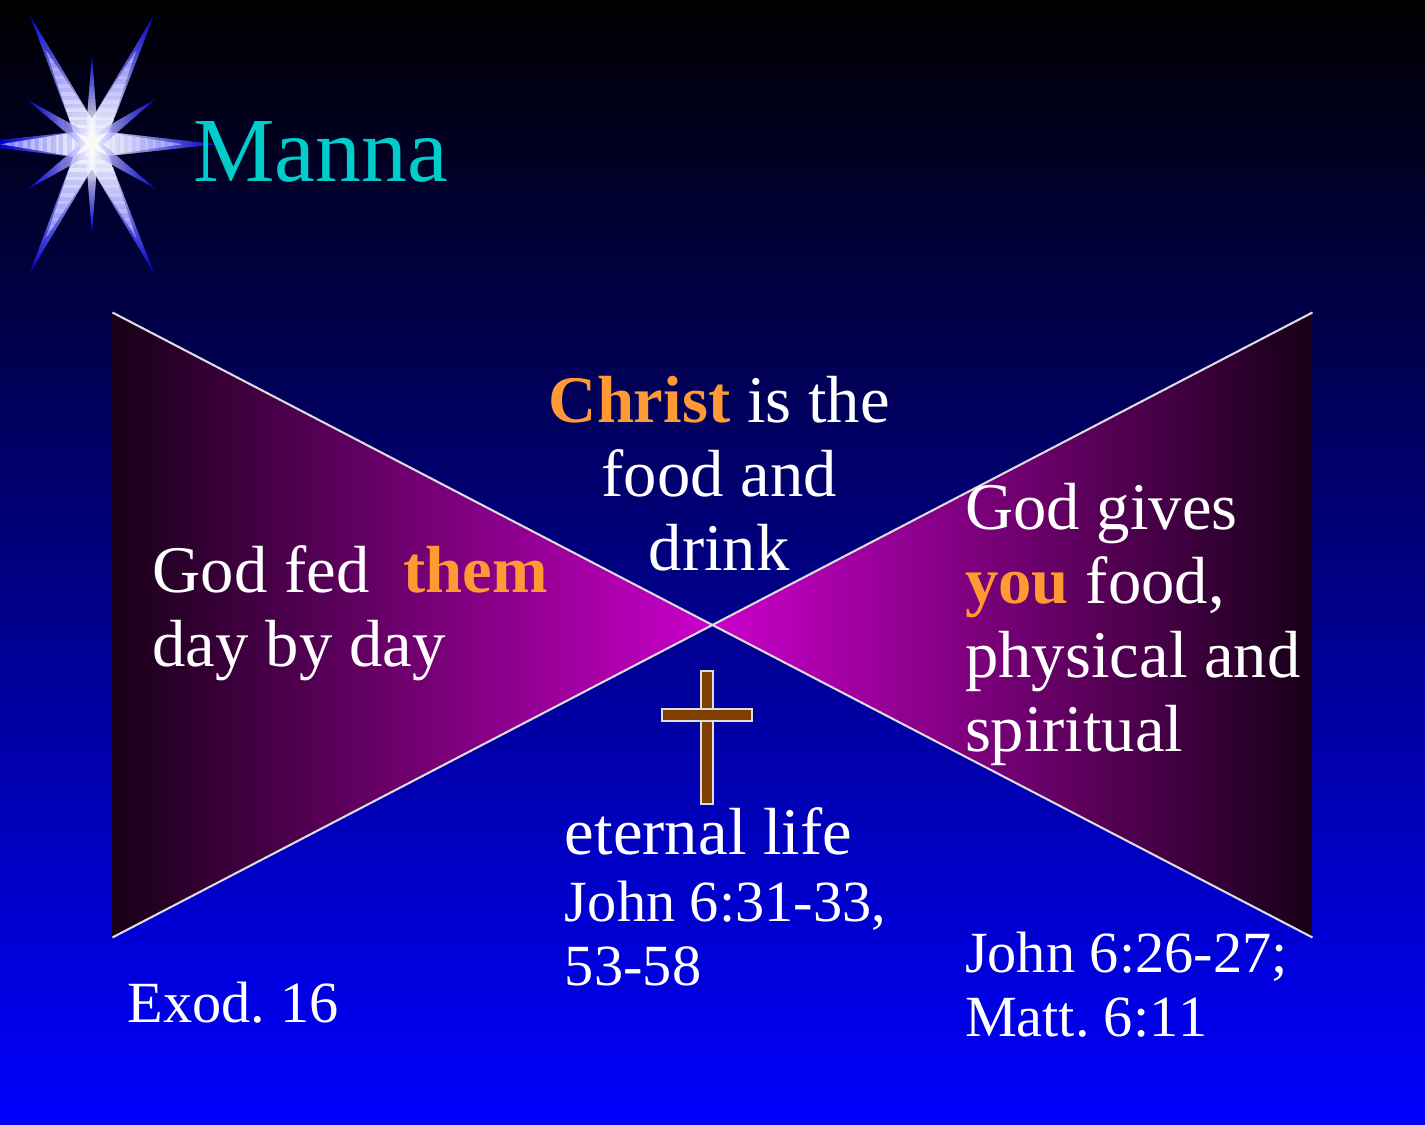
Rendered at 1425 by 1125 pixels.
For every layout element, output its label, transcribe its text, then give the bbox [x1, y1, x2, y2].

text_box [112, 314, 585, 936]
text_box Christ is the food and drink [518, 355, 921, 593]
text_box God gives you food, physical and spiritual [949, 462, 1338, 774]
text_box Exod. 16 [112, 962, 426, 1043]
text_box God fed them day by day [137, 524, 588, 689]
text_box [1003, 774, 1313, 912]
text_box [717, 504, 949, 746]
text_box [588, 593, 708, 688]
text_box eternal life John 6:31-33, 53-58 [549, 787, 963, 1006]
text_box [1030, 314, 1313, 462]
text_box John 6:26-27; Matt. 6:11 [949, 912, 1350, 1057]
title Manna [178, 56, 1390, 244]
text_box [661, 671, 753, 787]
